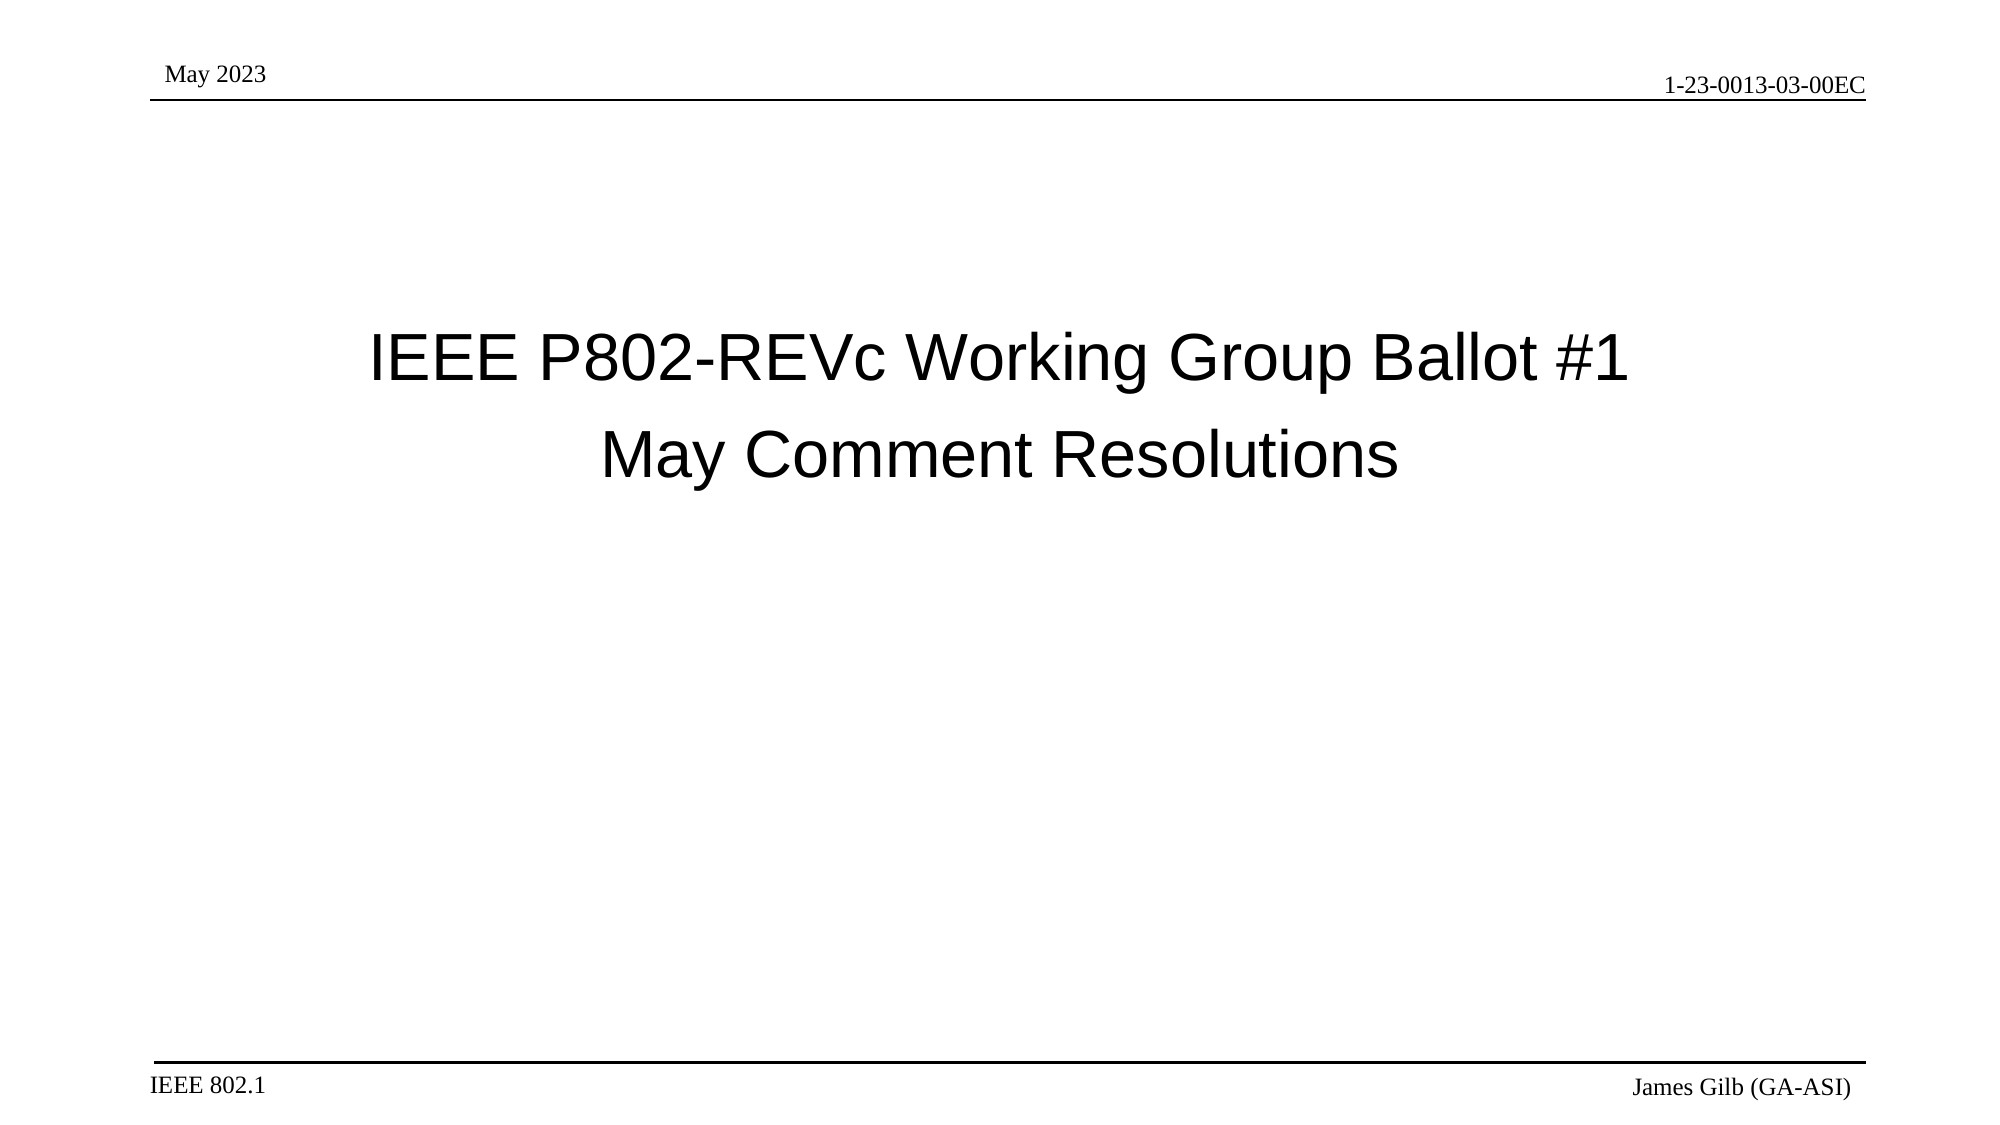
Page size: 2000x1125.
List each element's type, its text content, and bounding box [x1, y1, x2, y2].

subtitle IEEE P802-REVc Working Group Ballot #1 May Comment Resolutions [125, 112, 1876, 693]
